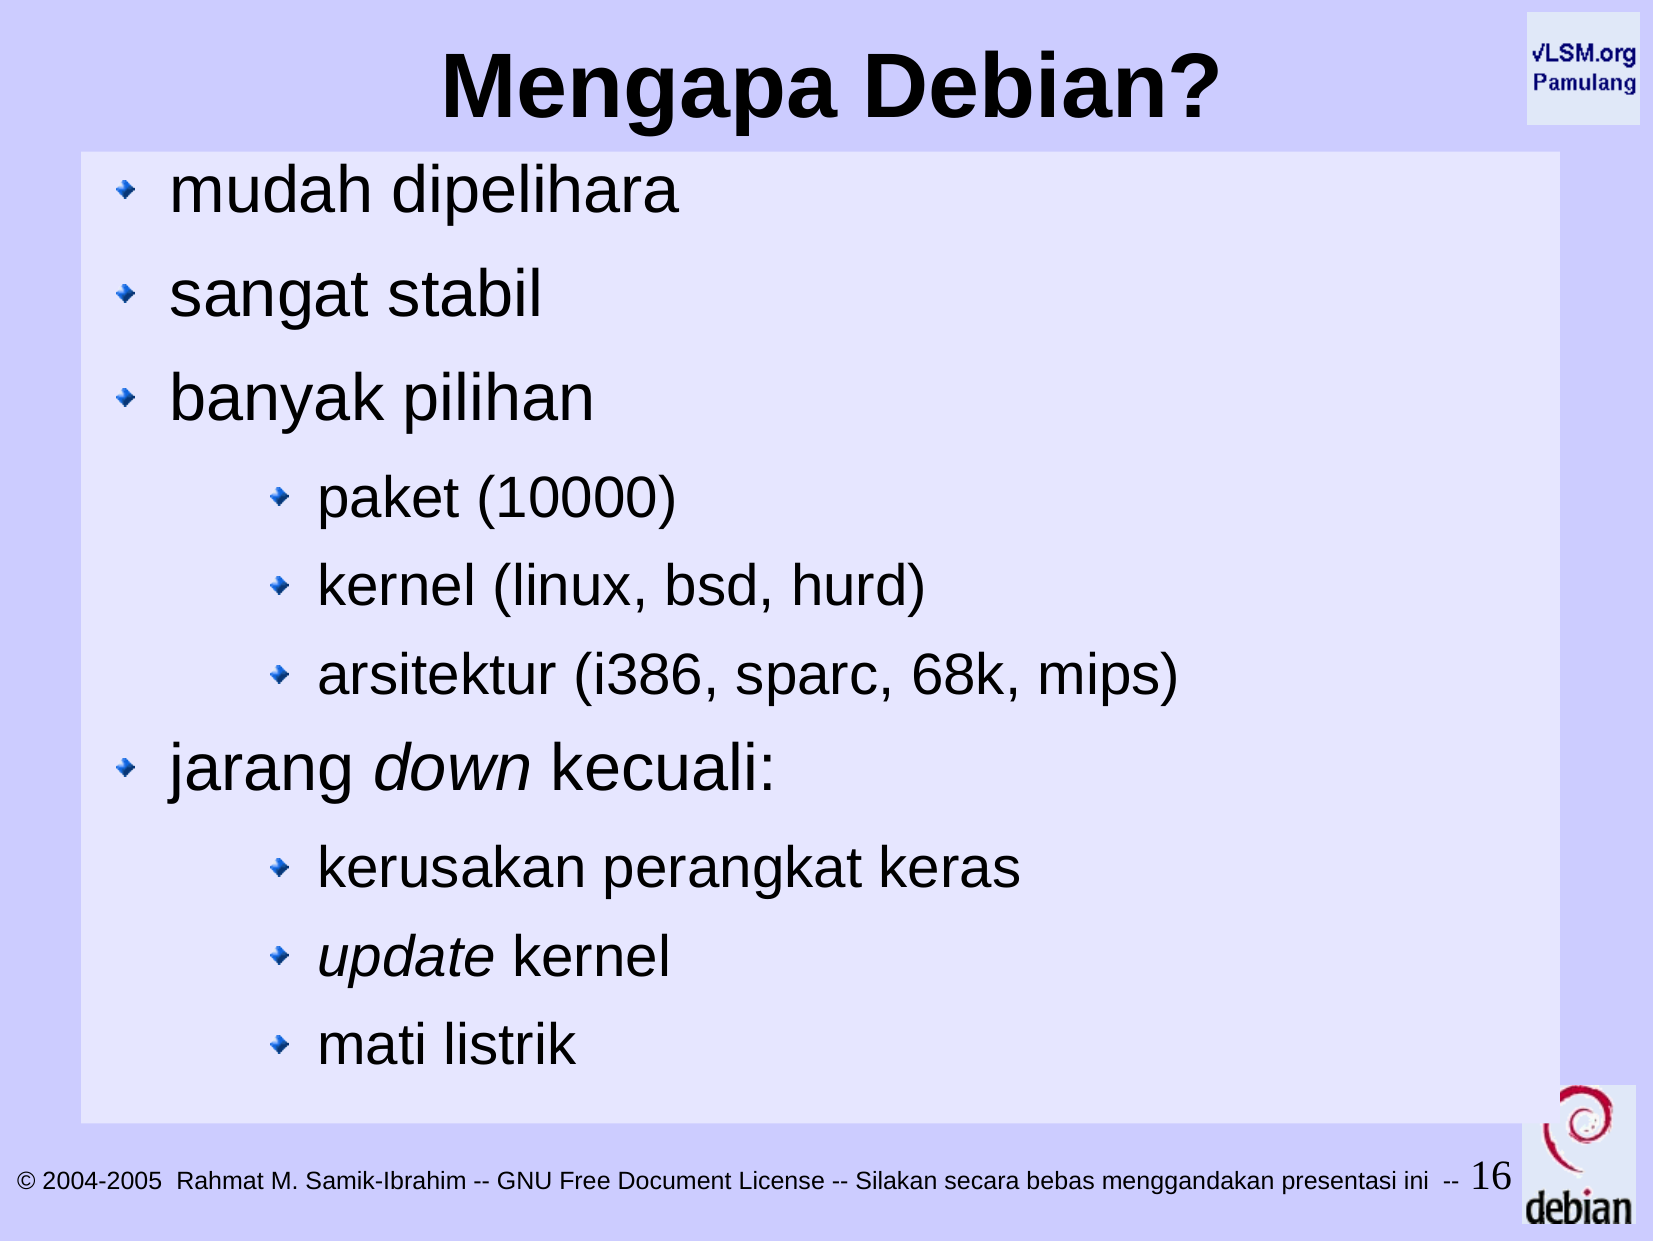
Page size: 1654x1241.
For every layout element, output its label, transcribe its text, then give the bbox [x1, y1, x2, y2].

list mudah dipelihara sangat stabil banyak pilihan paket (10000) kernel (linux, bsd, hurd) arsitektur (i386, sparc, 68k, mips) jarang down kecuali: kerusakan perangkat keras update kernel mati listrik [81, 151, 1560, 1124]
picture [1522, 1085, 1636, 1224]
picture [1527, 12, 1640, 125]
title Mengapa Debian? [40, 31, 1625, 142]
